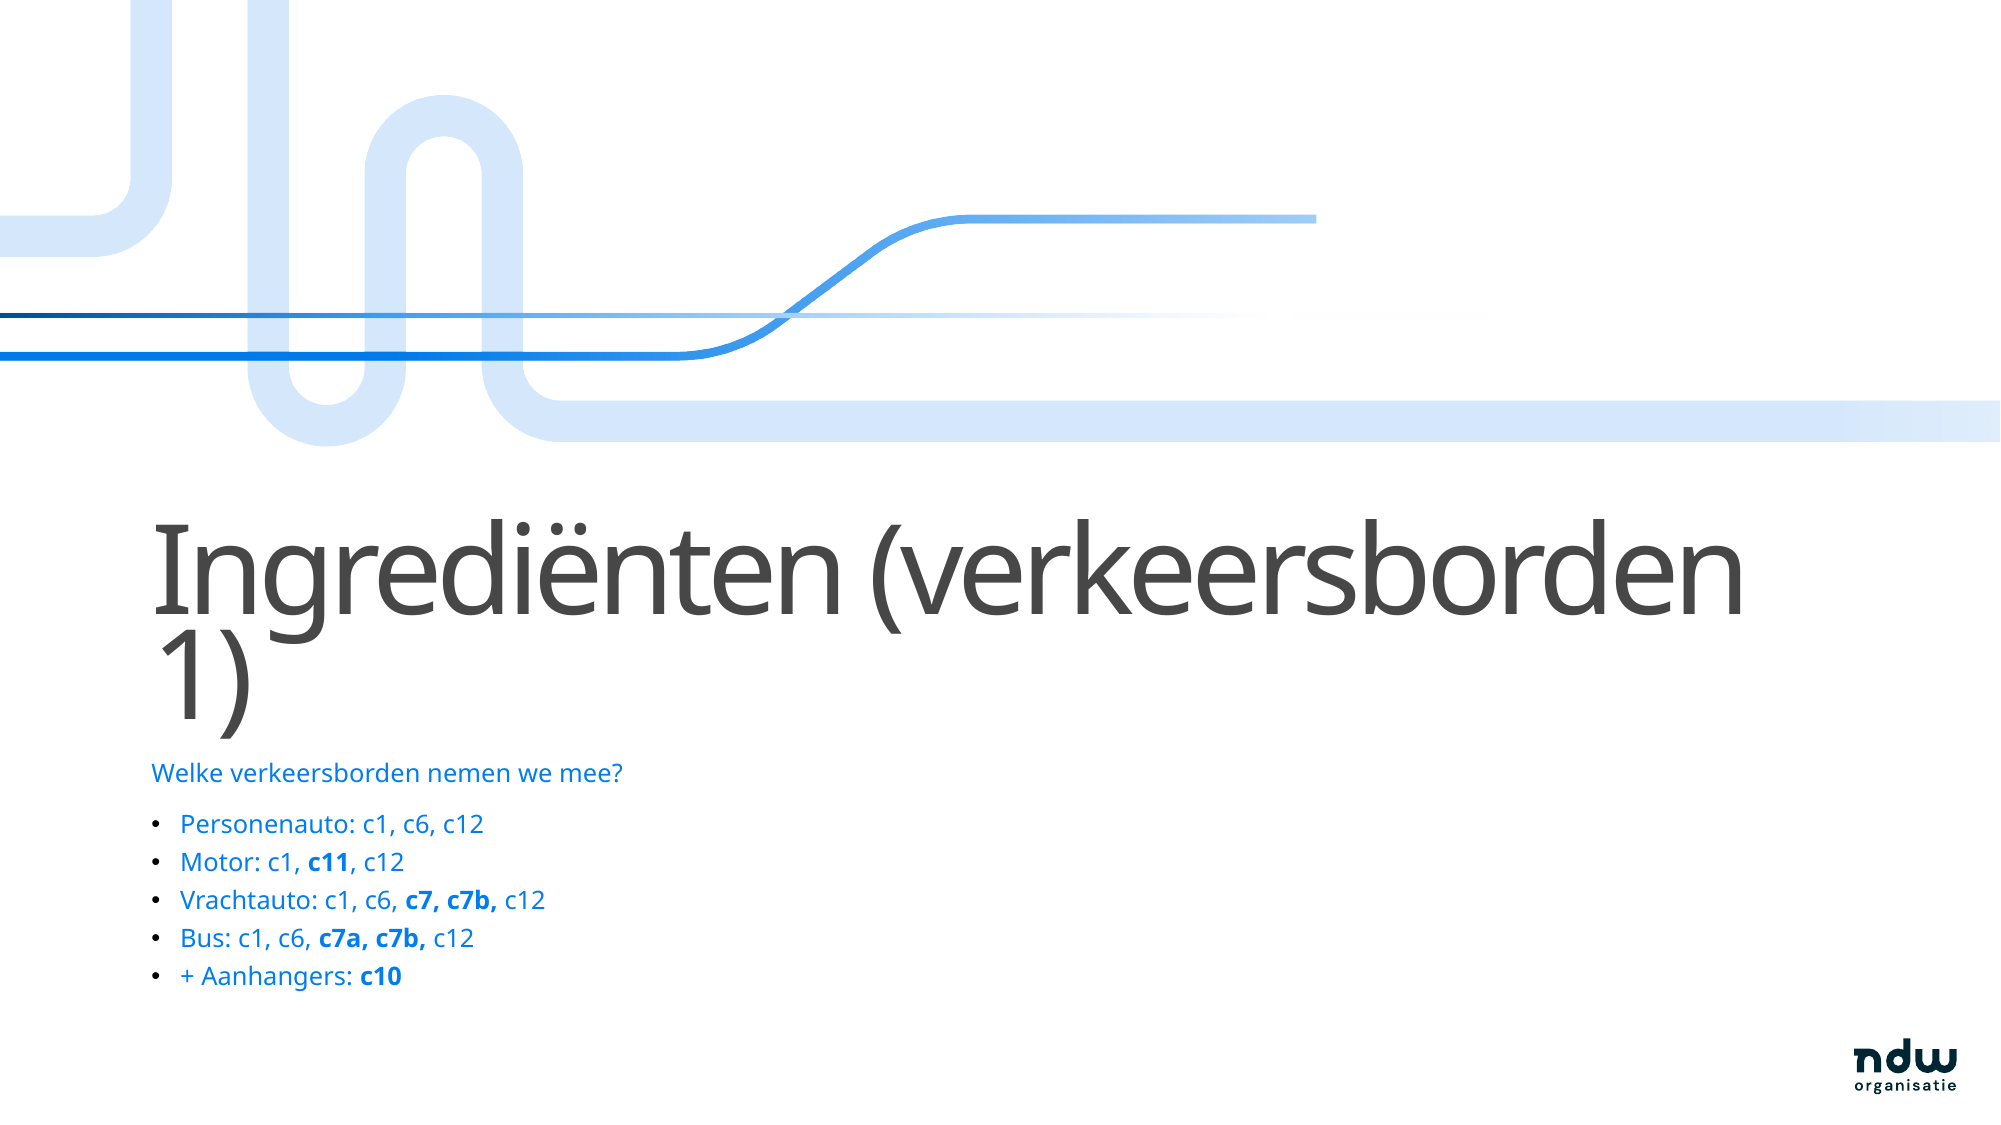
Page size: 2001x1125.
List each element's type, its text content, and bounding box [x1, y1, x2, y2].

title Ingrediënten (verkeersborden 1) [105, 52, 1831, 211]
list Welke verkeersborden nemen we mee? Personenauto: c1, c6, c12 Motor: c1, c11, c12 Vrachtauto: c1, c6, c7, c7b, c12 Bus: c1, c6, c7a, c7b, c12 + Aanhangers: c10 [138, 585, 1864, 1125]
